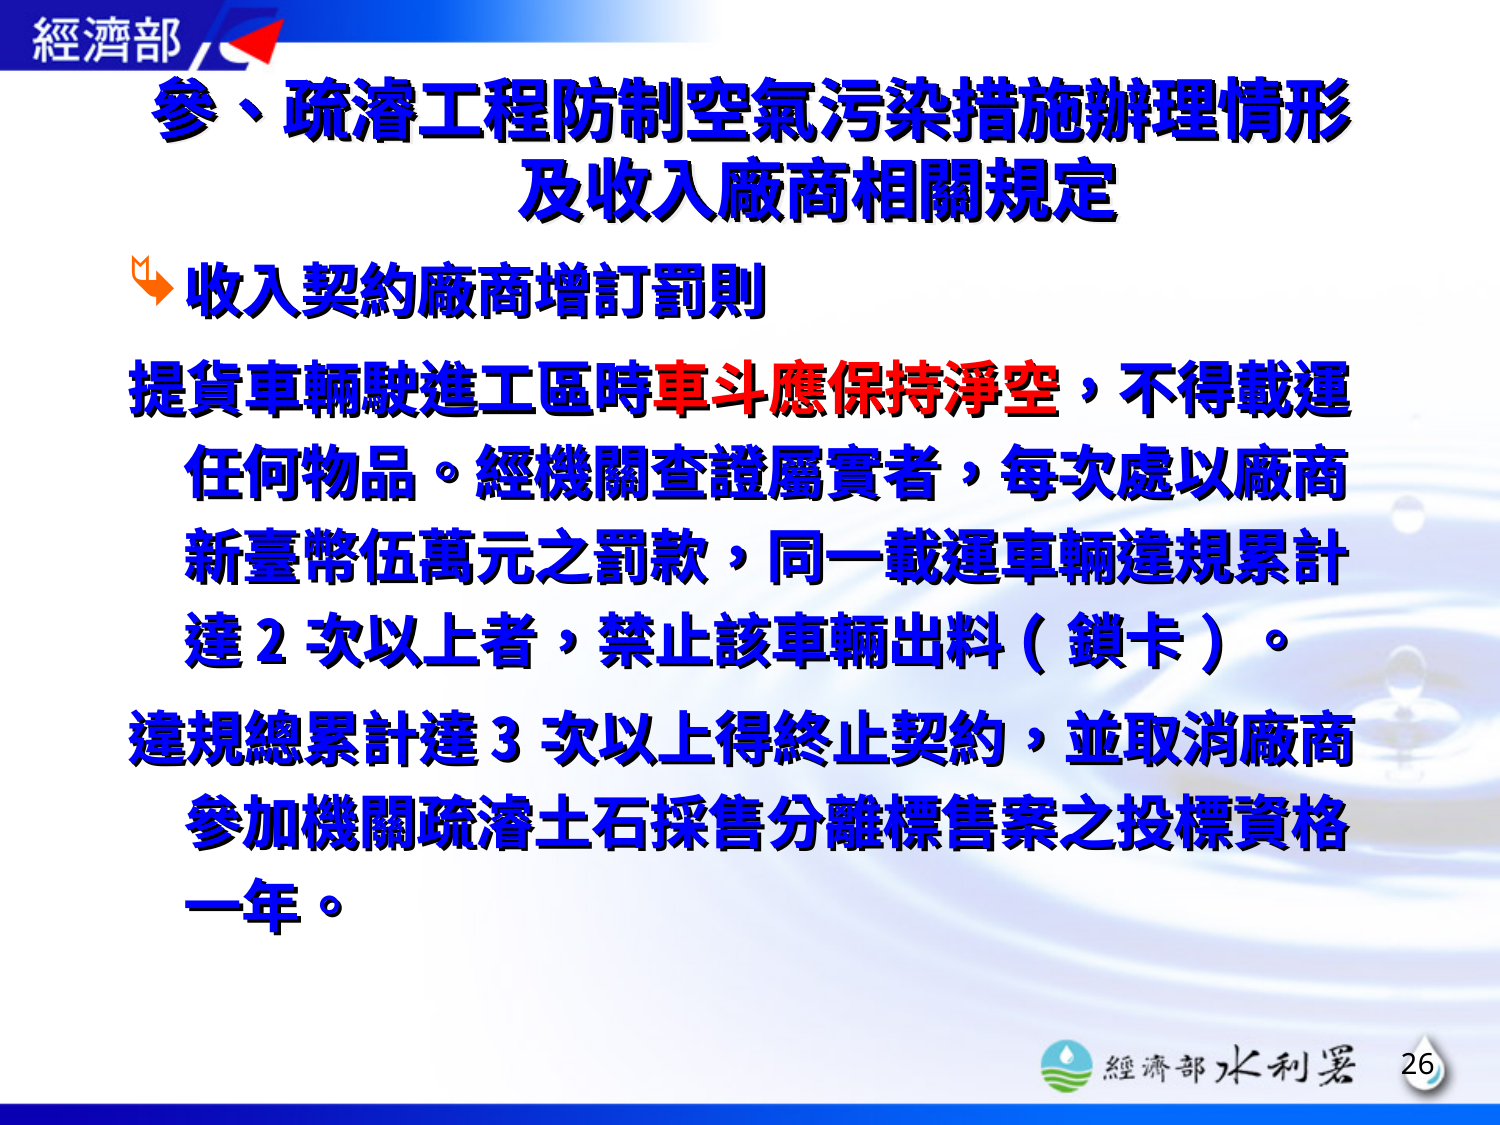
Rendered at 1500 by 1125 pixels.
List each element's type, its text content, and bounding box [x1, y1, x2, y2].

text_box <編號> [1362, 1037, 1450, 1113]
picture [0, 0, 1500, 1125]
title 參、疏濬工程防制空氣污染措施辦理情形 及收入廠商相關規定 [41, 137, 1459, 238]
list 收入契約廠商增訂罰則 提貨車輛駛進工區時車斗應保持淨空，不得載運任何物品。經機關查證屬實者，每次處以廠商新臺幣伍萬元之罰款，同一載運車輛違規累計達2次以上者，禁止該車輛出料(鎖卡)。 違規總累計達3次以上得終止契約，並取消廠商參加機關疏濬土石採售分離標售案之投標資格一年。 [112, 231, 1388, 965]
